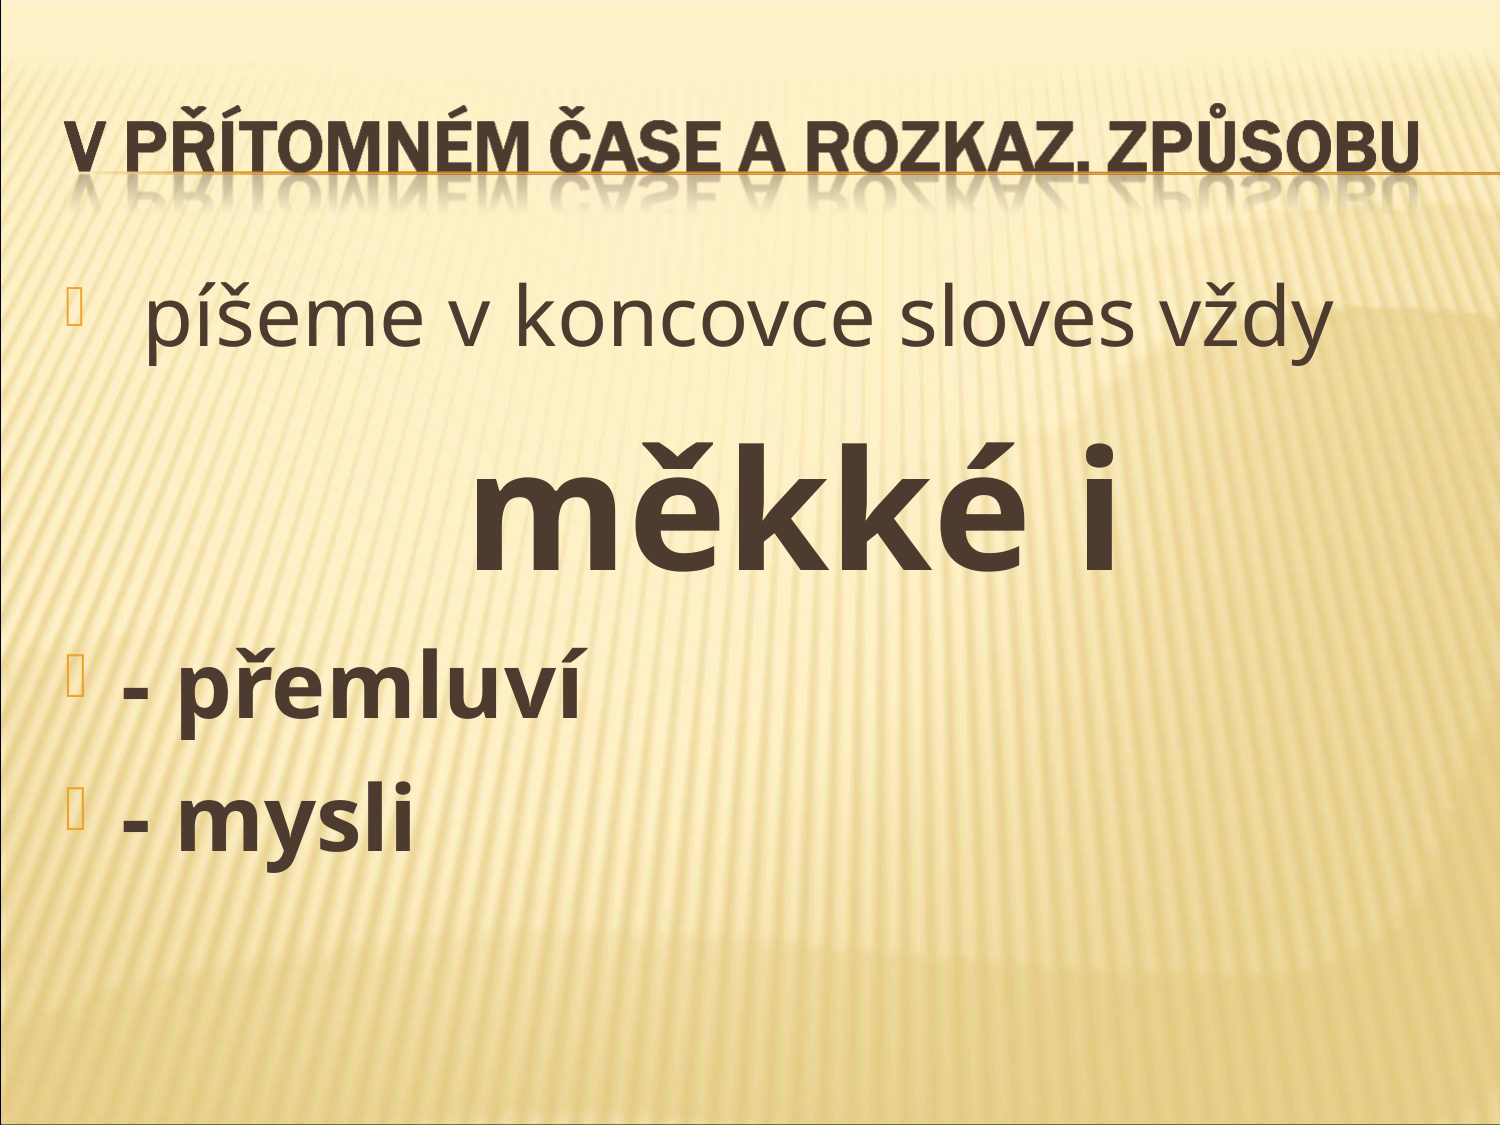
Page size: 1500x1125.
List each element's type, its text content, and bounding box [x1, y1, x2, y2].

picture [0, 0, 1500, 1125]
text_box [16, 73, 1485, 264]
list píšeme v koncovce sloves vždy měkké i - přemluví - mysli [50, 254, 1476, 998]
